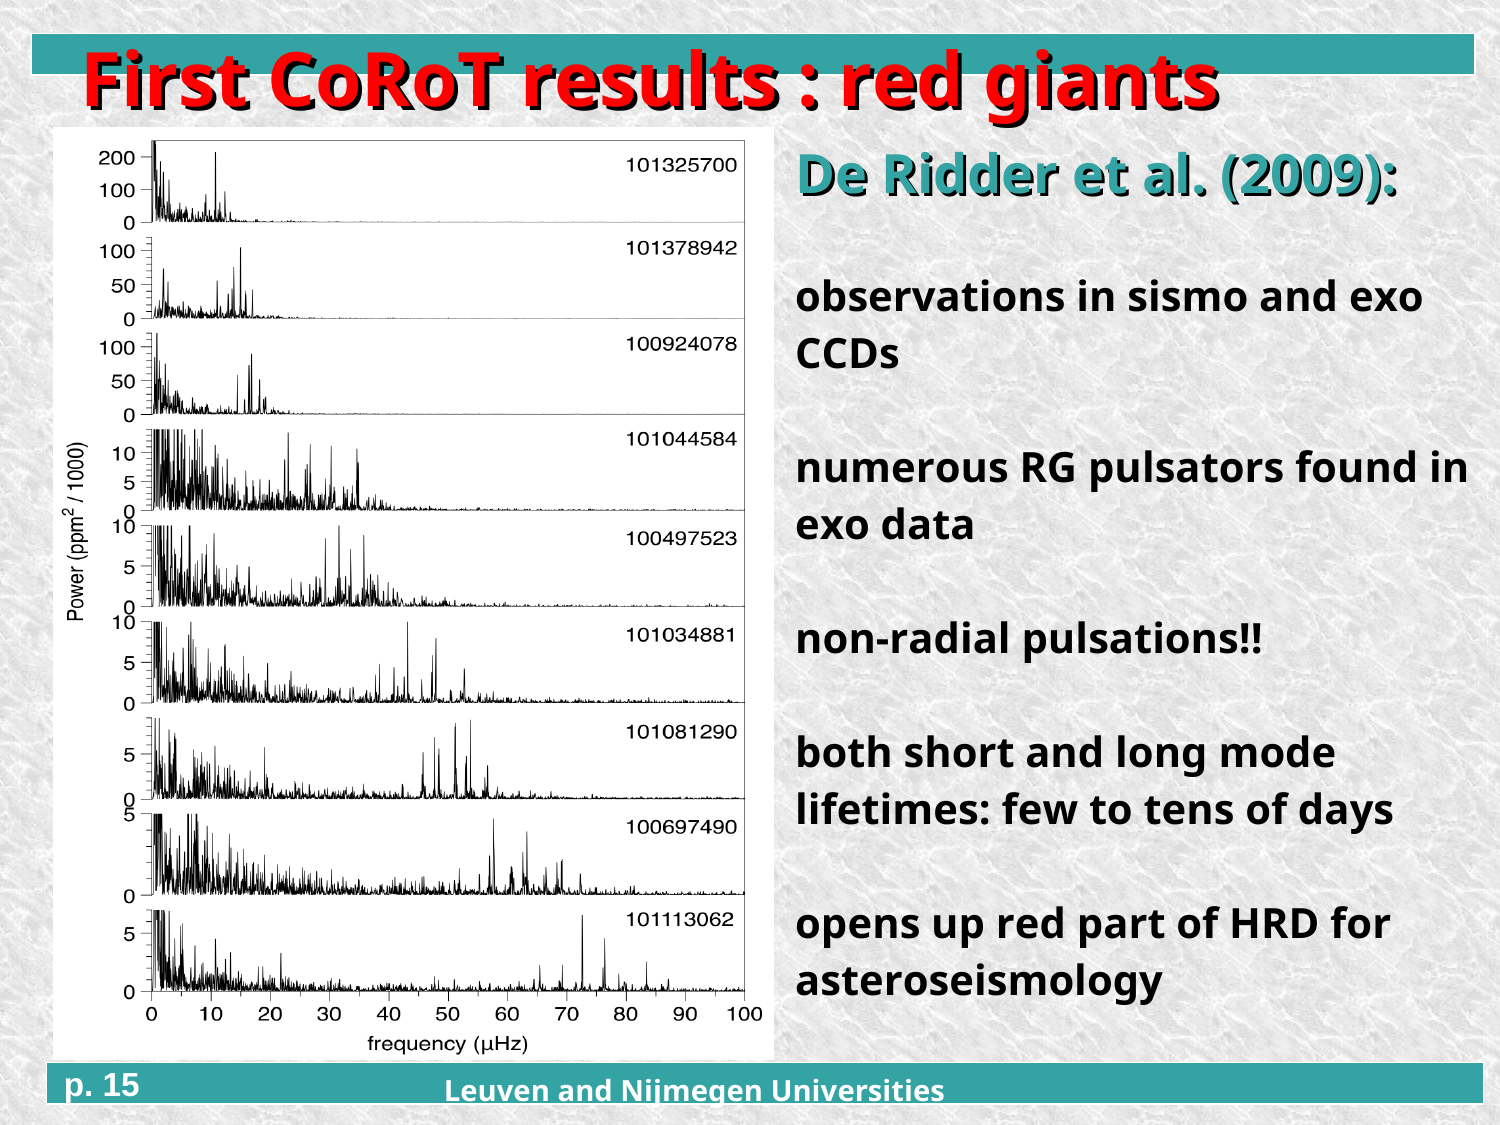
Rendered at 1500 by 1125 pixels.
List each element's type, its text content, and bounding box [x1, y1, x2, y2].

picture [0, 0, 1500, 1125]
text_box De Ridder et al. (2009): observations in sismo and exo CCDs numerous RG pulsators found in exo data non-radial pulsations!! both short and long mode lifetimes: few to tens of days opens up red part of HRD for asteroseismology [795, 135, 1481, 1048]
title First CoRoT results : red giants [30, 0, 1500, 179]
